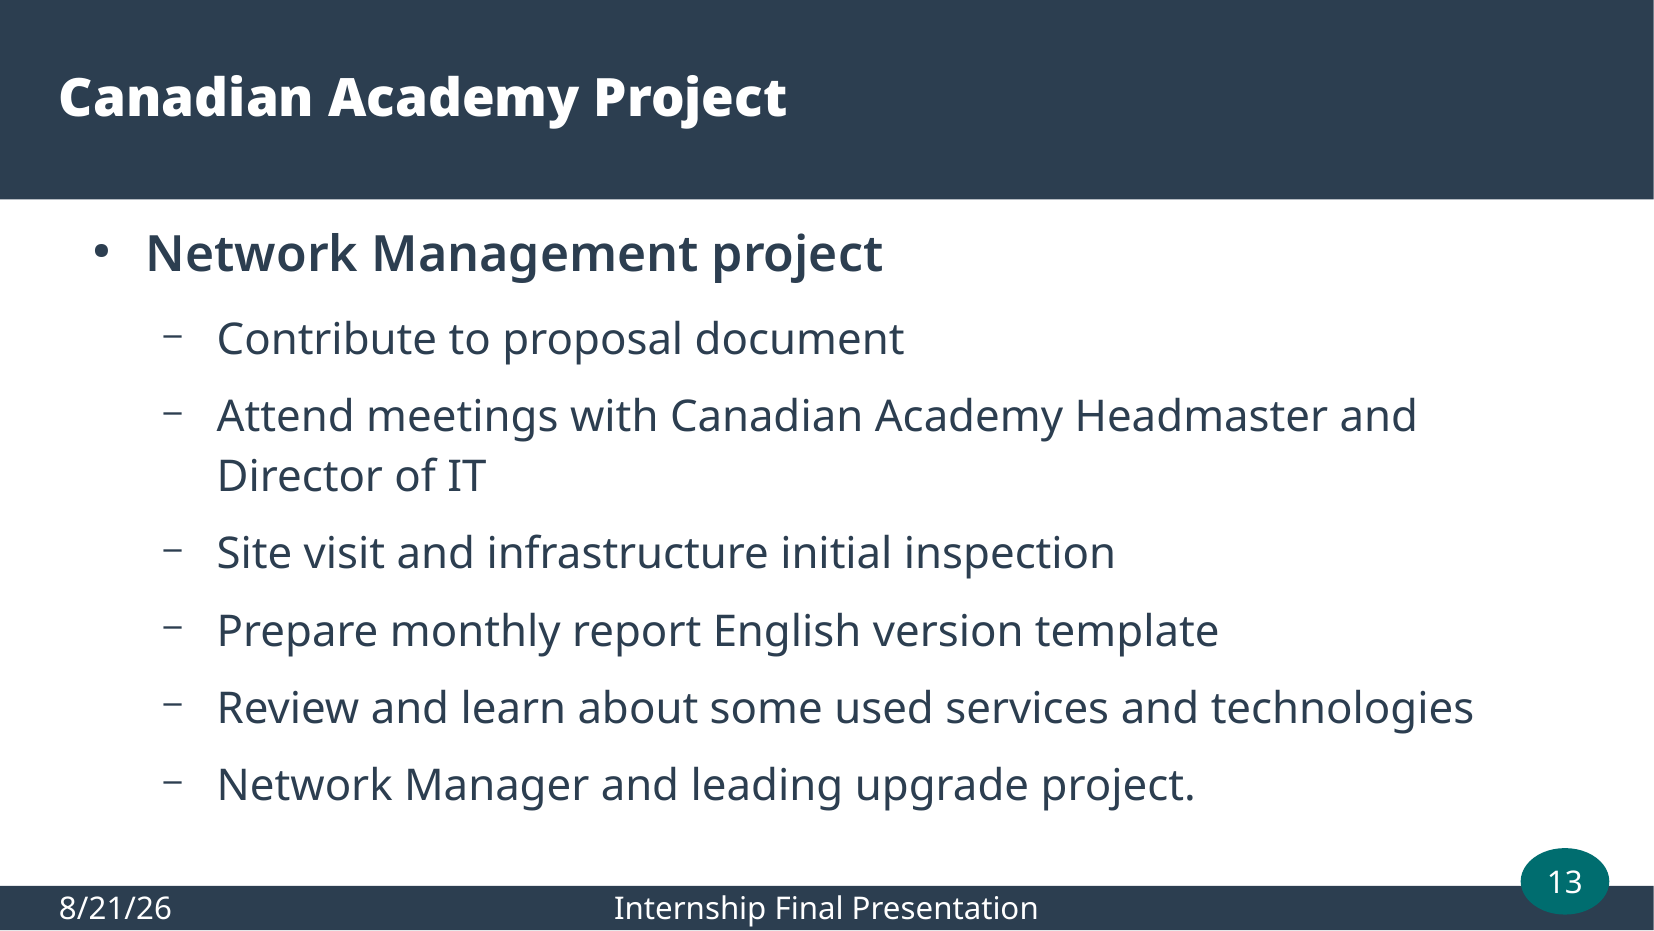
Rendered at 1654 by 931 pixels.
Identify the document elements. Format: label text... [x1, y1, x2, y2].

title Canadian Academy Project [59, 37, 1595, 155]
list Network Management project Contribute to proposal document Attend meetings with Canadian Academy Headmaster and Director of IT Site visit and infrastructure initial inspection Prepare monthly report English version template Review and learn about some used services and technologies Network Manager and leading upgrade project. [75, 217, 1571, 826]
